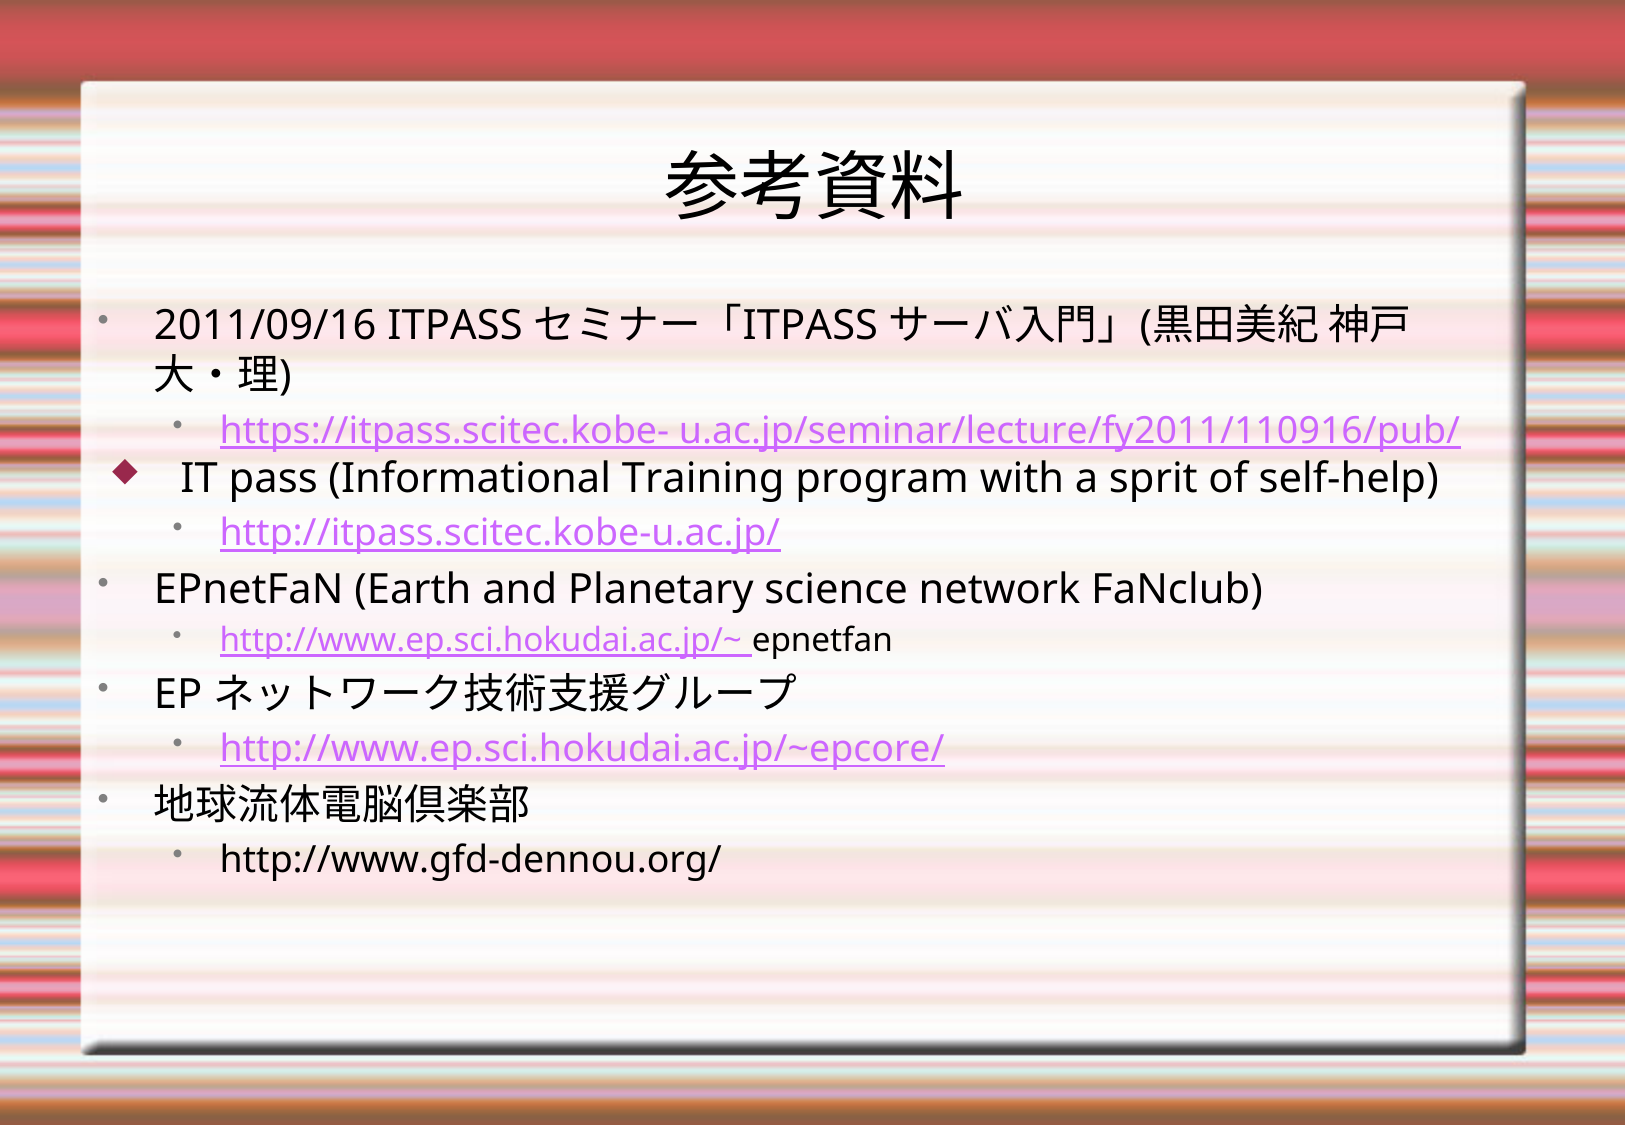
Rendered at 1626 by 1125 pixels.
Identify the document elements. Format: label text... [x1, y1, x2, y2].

title 参考資料 [135, 90, 1494, 278]
picture [0, 0, 1625, 1125]
list 2011/09/16 ITPASS セミナー「ITPASS サーバ入門」(黒田美紀 神戸大・理) https://itpass.scitec.kobe- u.ac.jp/seminar/lecture/fy2011/110916/pub/ IT pass (Informational Training program with a sprit of self-help) http://itpass.scitec.kobe-u.ac.jp/ EPnetFaN (Earth and Planetary science network FaNclub) http://www.ep.sci.hokudai.ac.jp/~ epnetfan EP ネットワーク技術支援グループ http://www.ep.sci.hokudai.ac.jp/~epcore/ 地球流体電脳倶楽部 http://www.gfd-dennou.org/ [82, 290, 1501, 1029]
